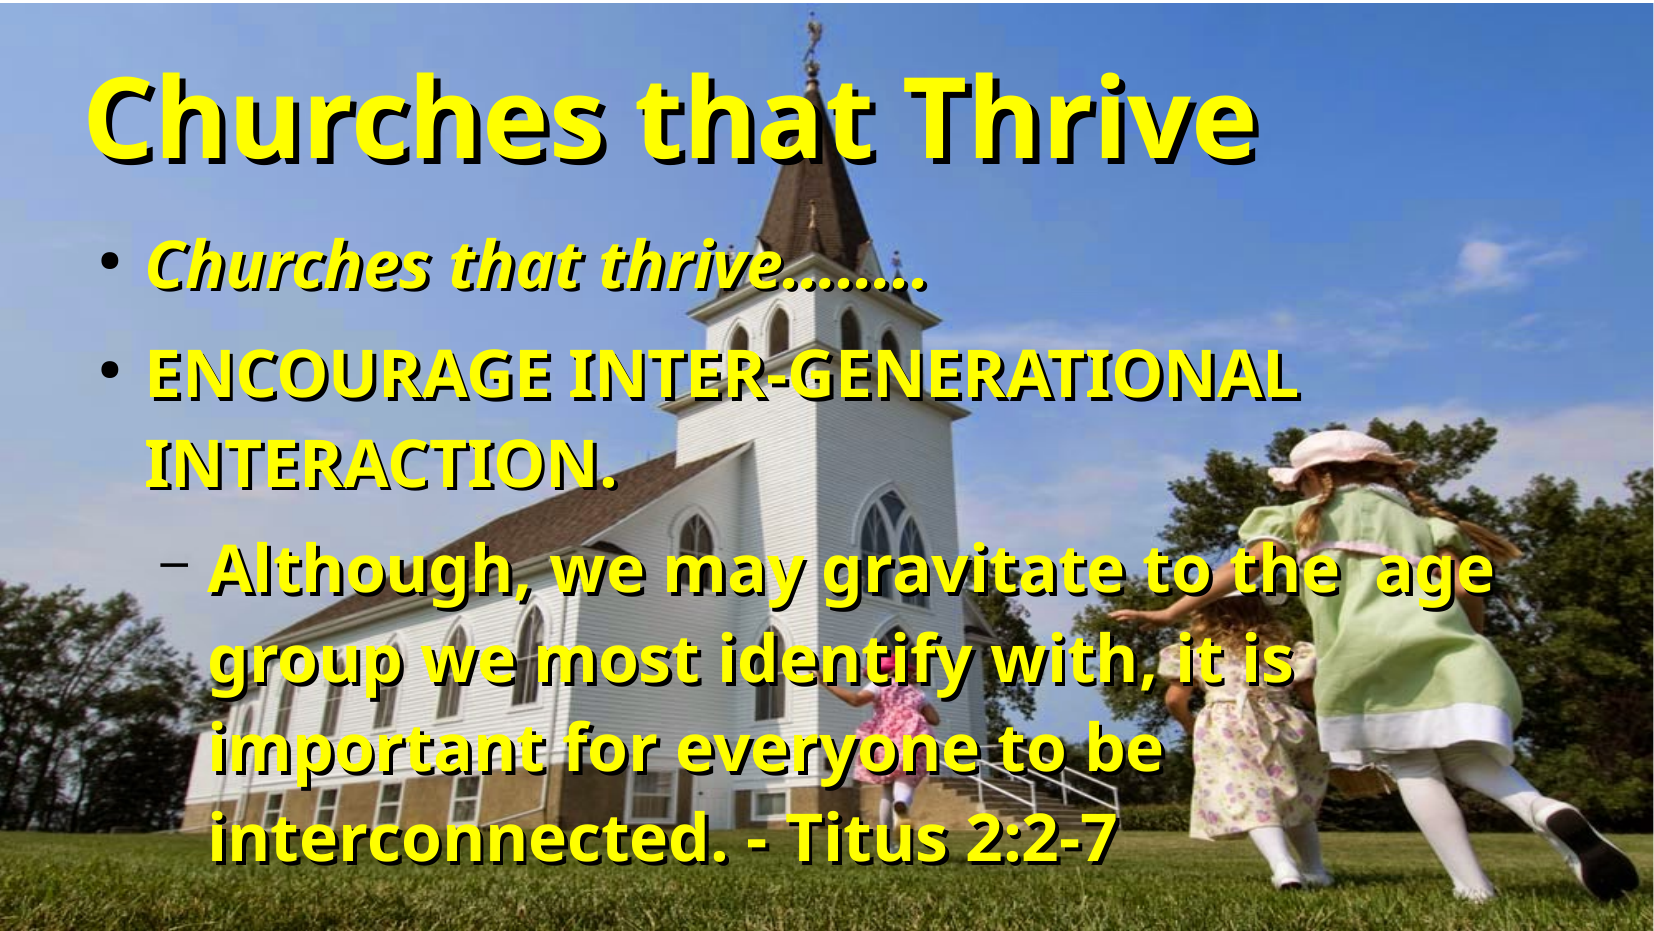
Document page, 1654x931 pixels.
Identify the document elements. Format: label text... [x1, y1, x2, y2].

title Churches that Thrive [82, 37, 1571, 193]
picture [0, 3, 1654, 931]
list Churches that thrive…….. ENCOURAGE INTER-GENERATIONAL INTERACTION. Although, we may gravitate to the age group we most identify with, it is important for everyone to be interconnected. - Titus 2:2-7 [82, 217, 1571, 886]
